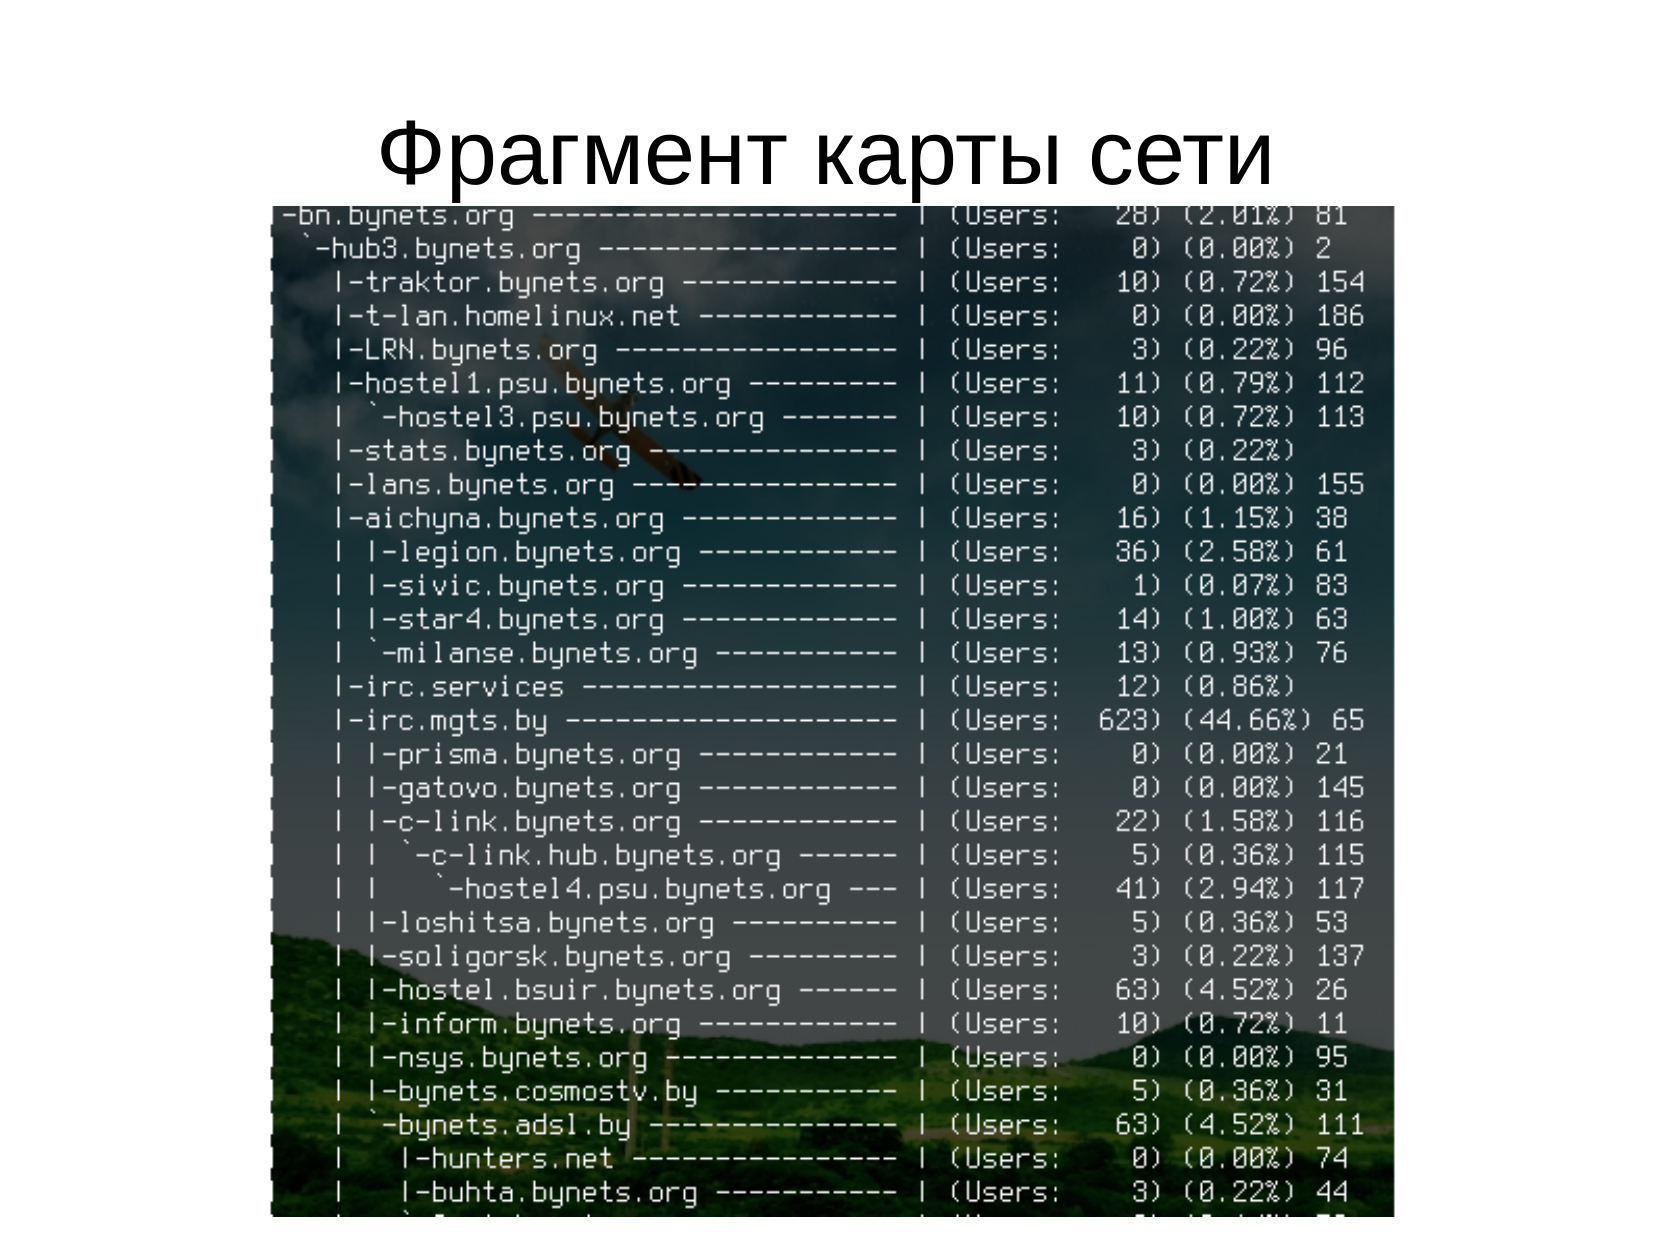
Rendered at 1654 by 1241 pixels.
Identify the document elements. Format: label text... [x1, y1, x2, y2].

picture [165, 206, 1499, 1217]
title Фрагмент карты сети [82, 49, 1571, 257]
